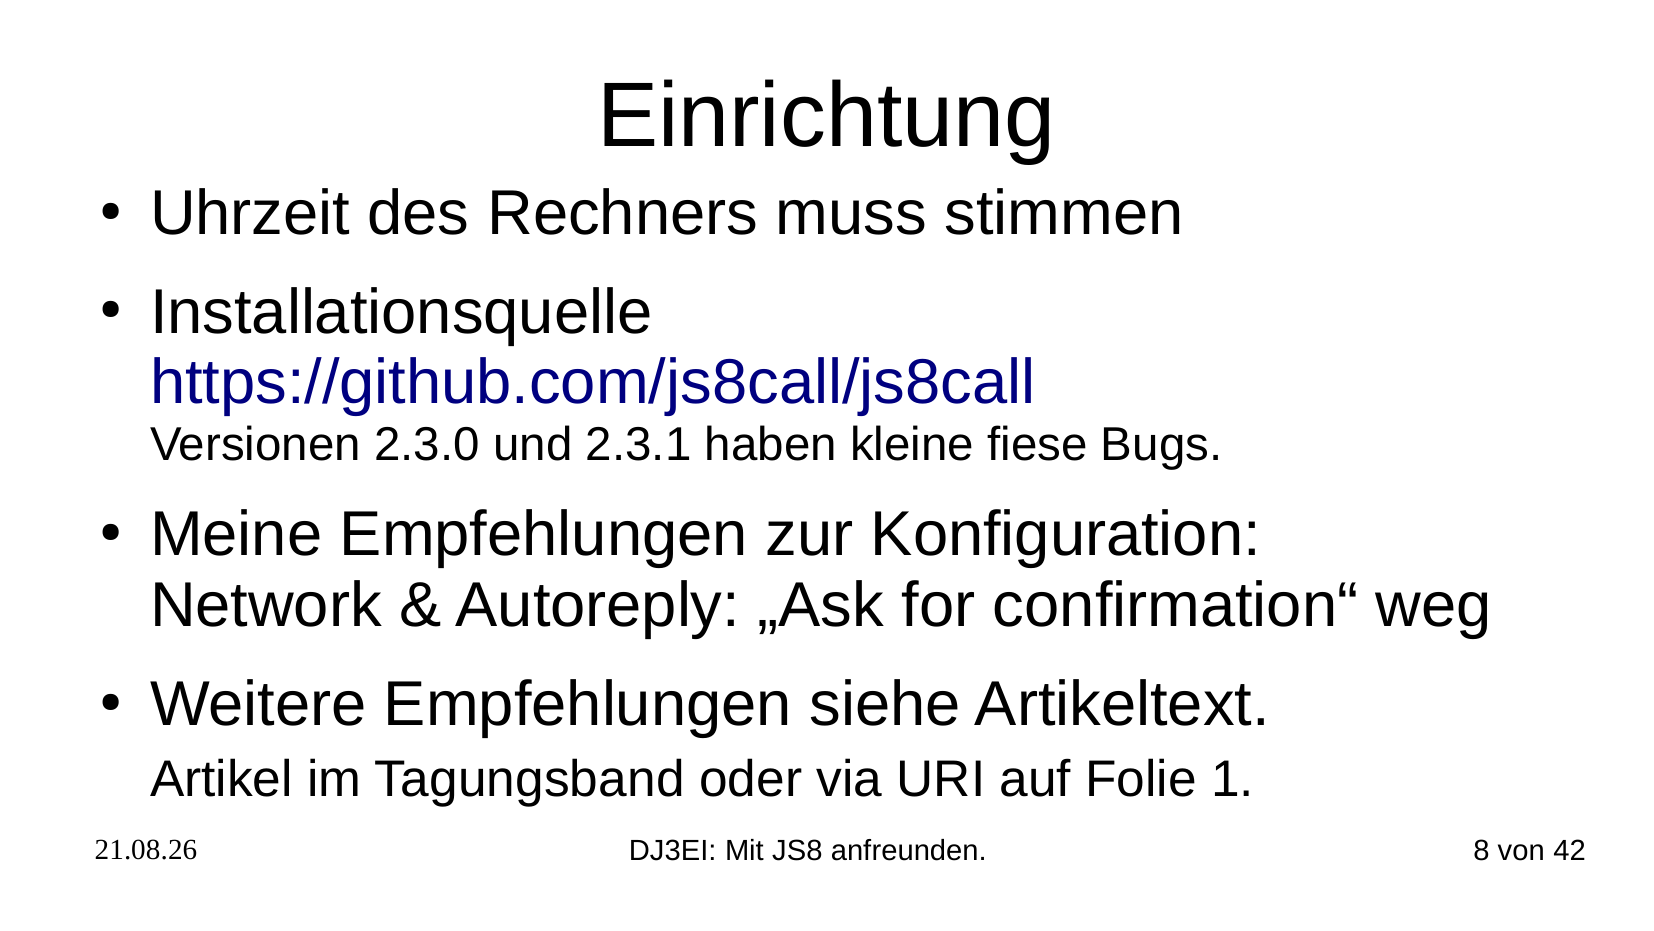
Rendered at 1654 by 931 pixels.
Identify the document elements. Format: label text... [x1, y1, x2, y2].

title Einrichtung [82, 37, 1571, 177]
list Uhrzeit des Rechners muss stimmen Installationsquelle https://github.com/js8call/js8call Versionen 2.3.0 und 2.3.1 haben kleine fiese Bugs. Meine Empfehlungen zur Konfiguration: Network & Autoreply: „Ask for confirmation“ weg Weitere Empfehlungen siehe Artikeltext. Artikel im Tagungsband oder via URI auf Folie 1. [82, 177, 1571, 815]
